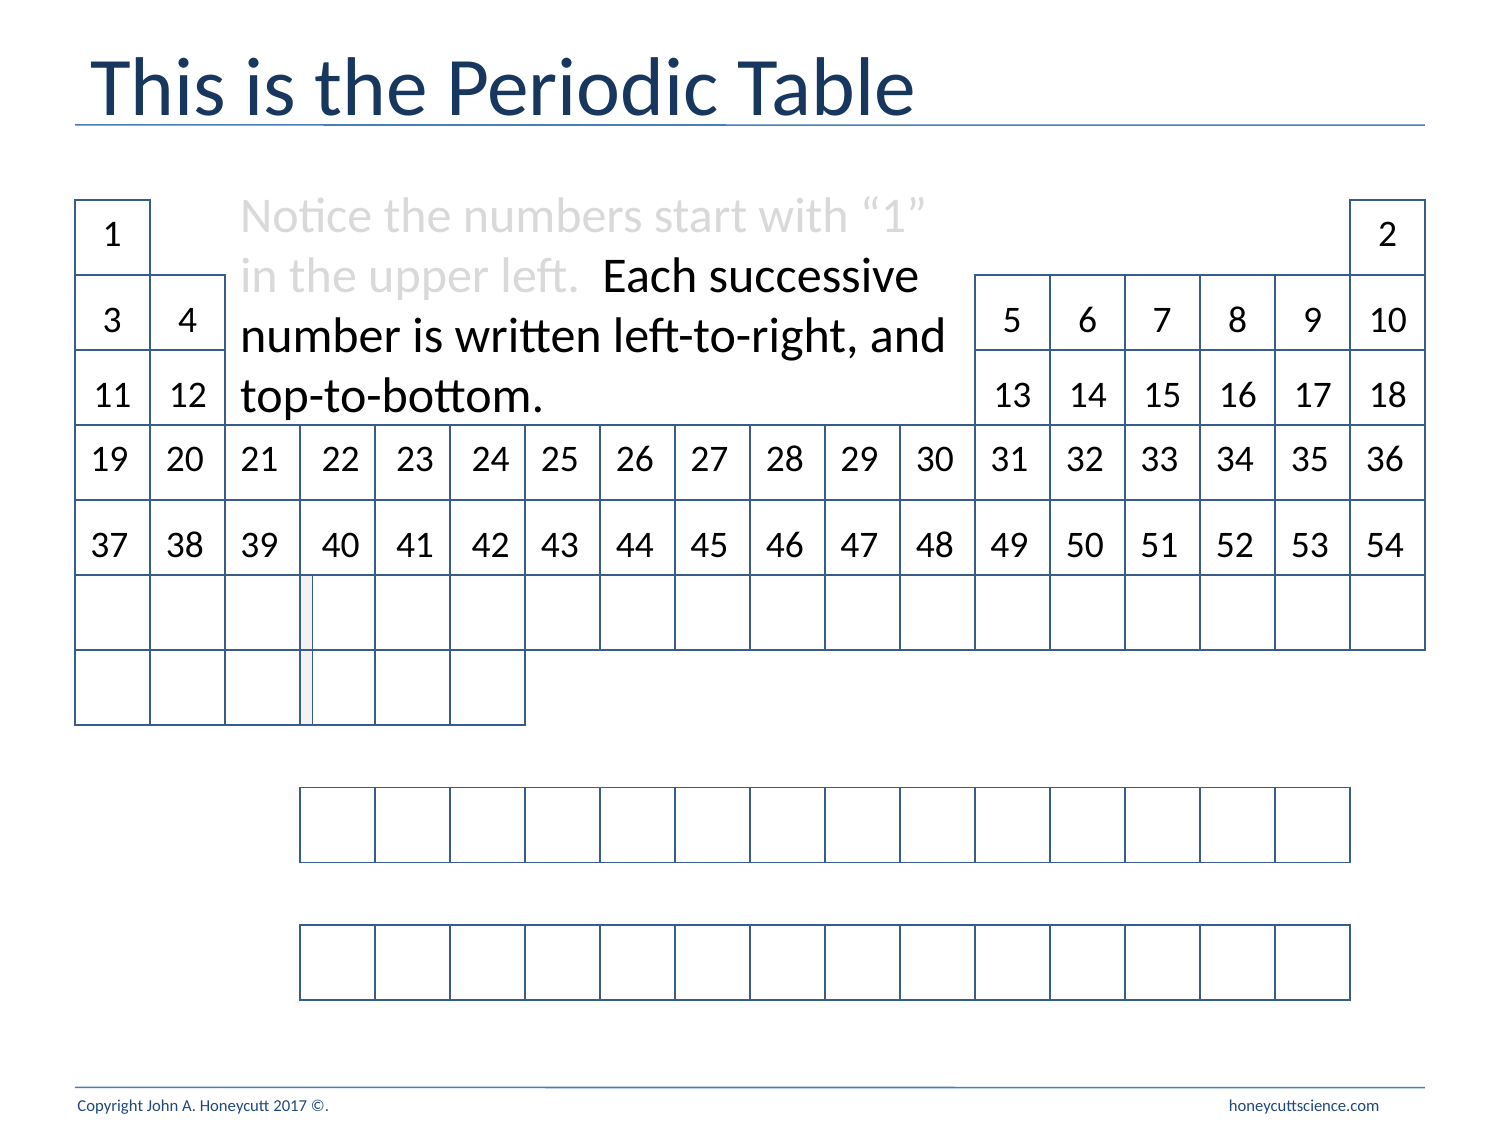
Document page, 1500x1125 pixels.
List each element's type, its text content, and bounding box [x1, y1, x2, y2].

text_box 11 [77, 362, 147, 424]
text_box 45 [674, 512, 744, 574]
text_box 12 [153, 362, 222, 424]
title This is the Periodic Table [75, 45, 1425, 121]
text_box 26 [600, 433, 670, 488]
text_box 54 [1350, 512, 1420, 574]
text_box 4 [162, 287, 213, 349]
text_box 10 [1353, 287, 1422, 349]
text_box 32 [1050, 426, 1120, 488]
text_box 22 [306, 433, 375, 488]
text_box 50 [1050, 512, 1120, 574]
text_box 39 [224, 512, 294, 574]
text_box 19 [74, 426, 144, 488]
text_box 6 [1062, 287, 1113, 349]
text_box 1 [87, 201, 137, 263]
text_box 31 [974, 426, 1044, 488]
text_box 29 [824, 433, 894, 488]
text_box 49 [974, 512, 1044, 574]
text_box 17 [1278, 362, 1347, 424]
text_box 43 [525, 512, 595, 574]
text_box 16 [1203, 362, 1272, 424]
text_box 28 [750, 433, 820, 488]
text_box 24 [456, 433, 525, 488]
text_box 40 [306, 512, 375, 574]
text_box 14 [1053, 362, 1122, 424]
text_box 51 [1124, 512, 1194, 574]
text_box 53 [1275, 512, 1345, 574]
text_box 46 [750, 512, 820, 574]
text_box 38 [150, 512, 220, 574]
text_box 23 [380, 433, 450, 488]
text_box 25 [525, 433, 595, 488]
text_box 3 [87, 287, 137, 349]
text_box 9 [1287, 287, 1338, 349]
text_box 44 [600, 512, 670, 574]
text_box 47 [824, 512, 894, 574]
text_box 7 [1137, 287, 1187, 349]
text_box Notice the numbers start with “1” in the upper left. Each successive number is written left-to-right, and top-to-bottom. [224, 174, 988, 433]
text_box 2 [1362, 201, 1413, 263]
text_box 37 [74, 512, 144, 574]
text_box 18 [1353, 362, 1422, 424]
text_box 48 [900, 512, 970, 574]
text_box 35 [1275, 426, 1345, 488]
text_box 42 [456, 512, 525, 574]
text_box 41 [380, 512, 450, 574]
text_box 15 [1127, 362, 1197, 424]
text_box 33 [1124, 426, 1194, 488]
text_box 52 [1200, 512, 1270, 574]
text_box 13 [988, 362, 1047, 424]
text_box 20 [150, 426, 220, 488]
text_box 30 [900, 433, 970, 488]
text_box 21 [224, 433, 294, 488]
text_box 27 [674, 433, 744, 488]
text_box 8 [1212, 287, 1263, 349]
text_box 5 [988, 287, 1037, 349]
text_box 36 [1350, 426, 1420, 488]
text_box 34 [1200, 426, 1270, 488]
